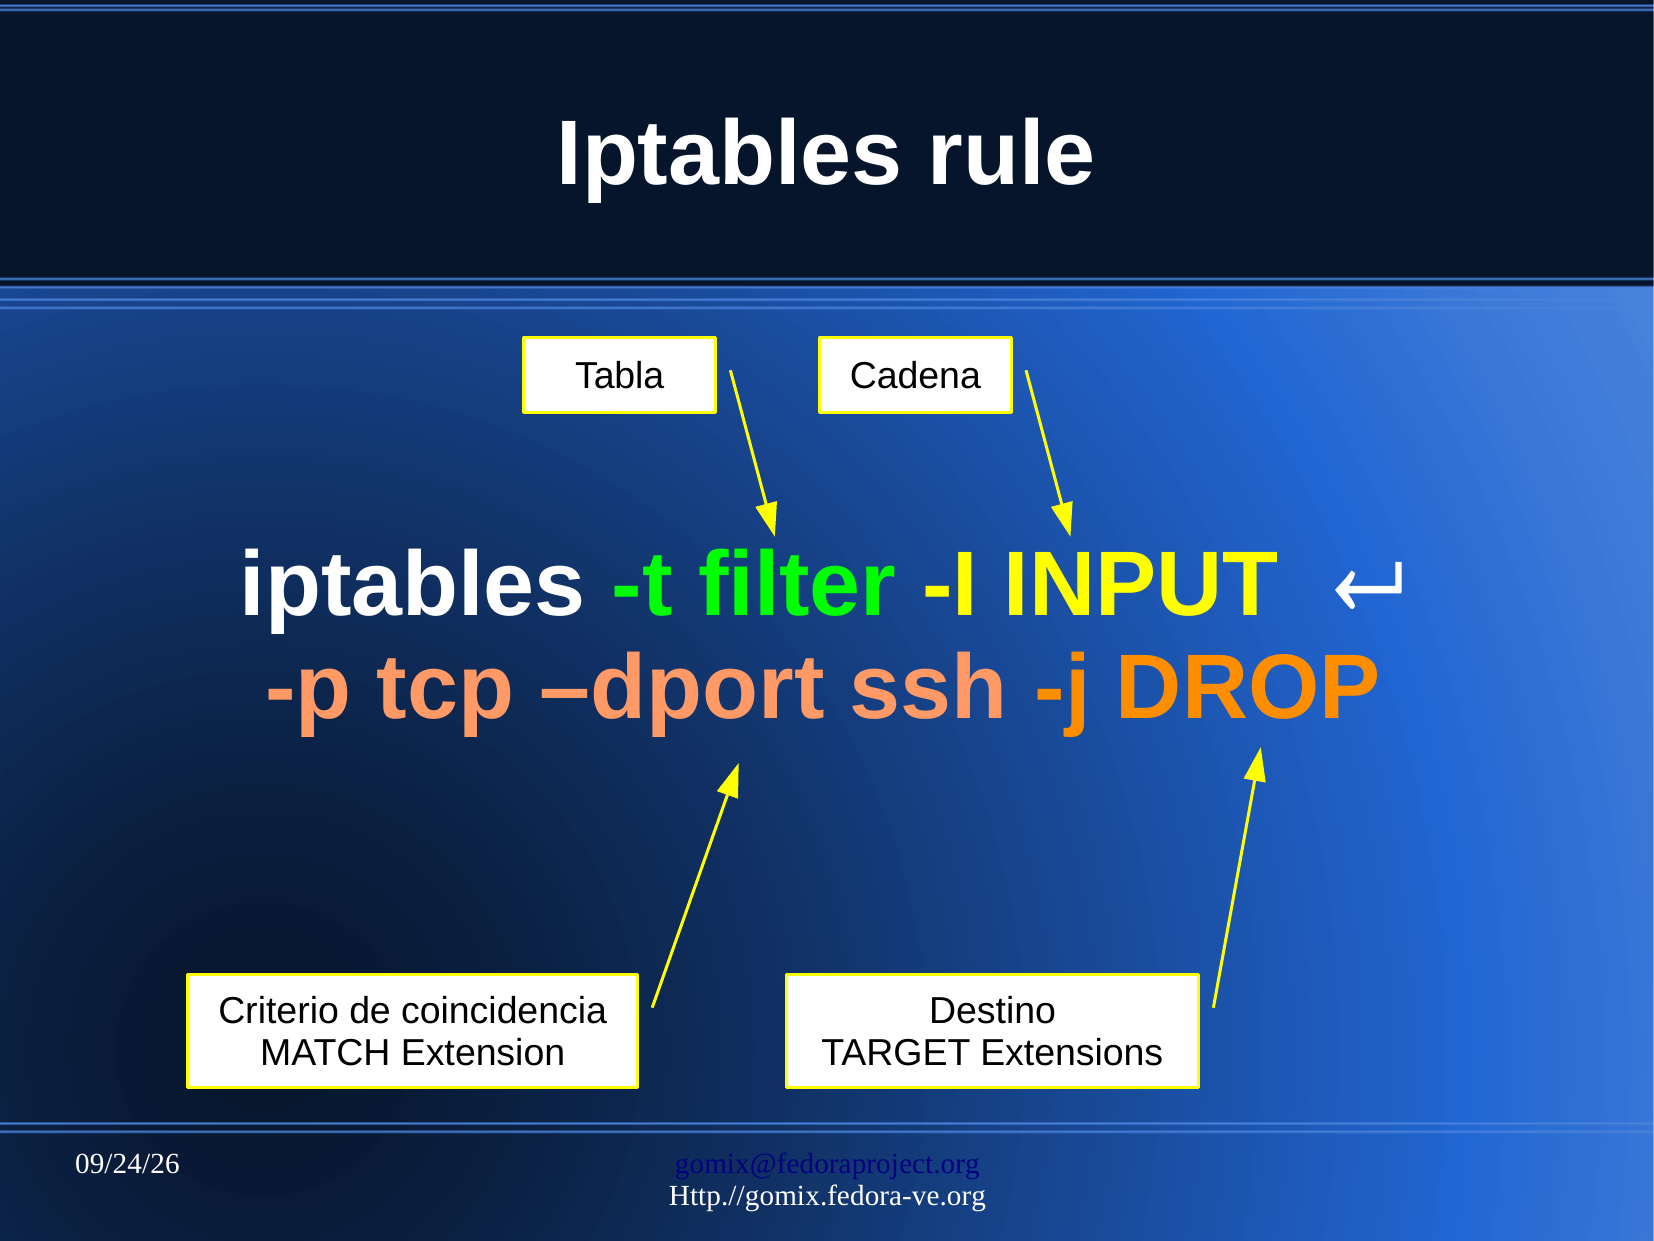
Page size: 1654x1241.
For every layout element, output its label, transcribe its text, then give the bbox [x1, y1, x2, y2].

title Iptables rule [82, 49, 1571, 257]
text_box Tabla [524, 338, 716, 413]
text_box Criterio de coincidencia MATCH Extension [187, 975, 638, 1088]
text_box Cadena [819, 338, 1011, 413]
picture [0, 0, 1654, 1241]
text_box Destino TARGET Extensions [786, 975, 1199, 1088]
text_box iptables -t filter -I INPUT  -p tcp –dport ssh -j DROP [225, 525, 1426, 788]
